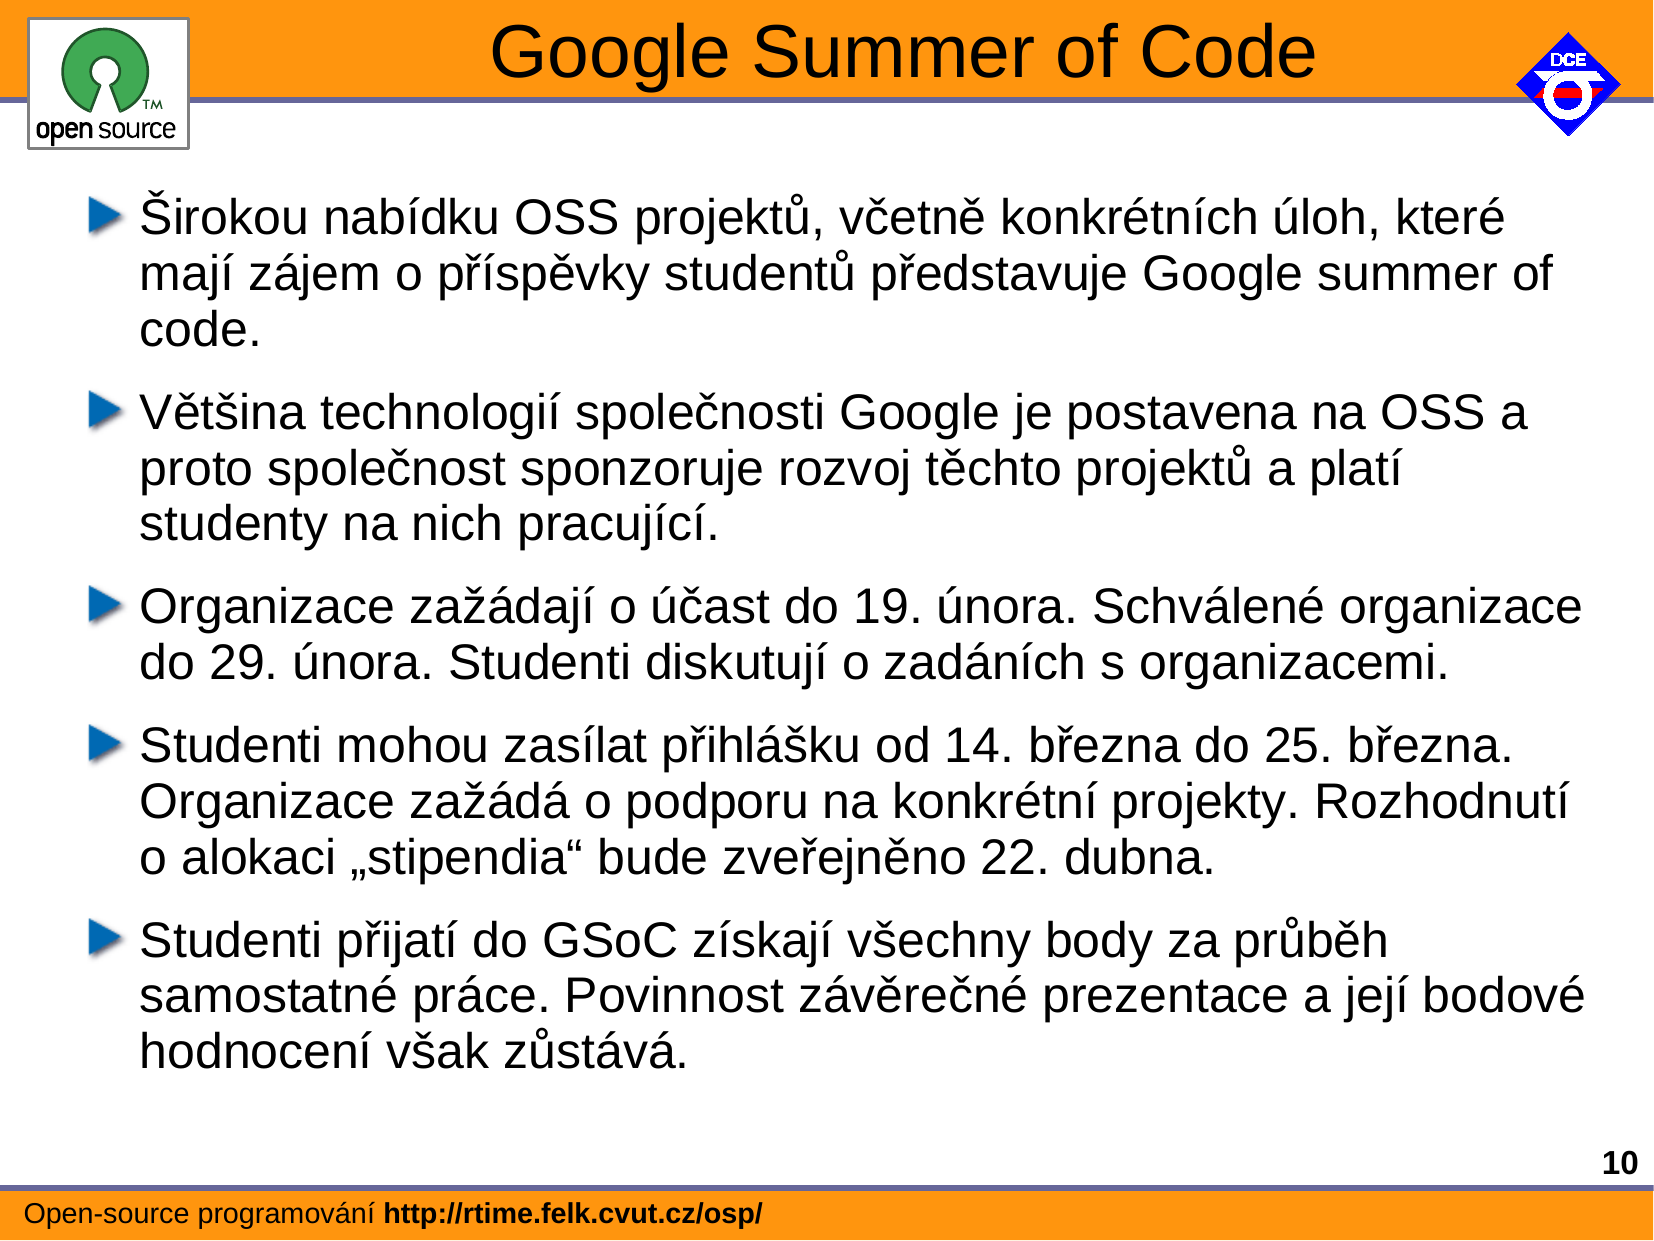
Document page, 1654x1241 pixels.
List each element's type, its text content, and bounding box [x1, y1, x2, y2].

list Širokou nabídku OSS projektů, včetně konkrétních úloh, které mají zájem o příspěvky studentů představuje Google summer of code. Většina technologií společnosti Google je postavena na OSS a proto společnost sponzoruje rozvoj těchto projektů a platí studenty na nich pracující. Organizace zažádají o účast do 19. února. Schválené organizace do 29. února. Studenti diskutují o zadáních s organizacemi. Studenti mohou zasílat přihlášku od 14. března do 25. března. Organizace zažádá o podporu na konkrétní projekty. Rozhodnutí o alokaci „stipendia“ bude zveřejněno 22. dubna. Studenti přijatí do GSoC získají všechny body za průběh samostatné práce. Povinnost závěrečné prezentace a její bodové hodnocení však zůstává. [68, 189, 1592, 1167]
title Google Summer of Code [178, 4, 1631, 98]
